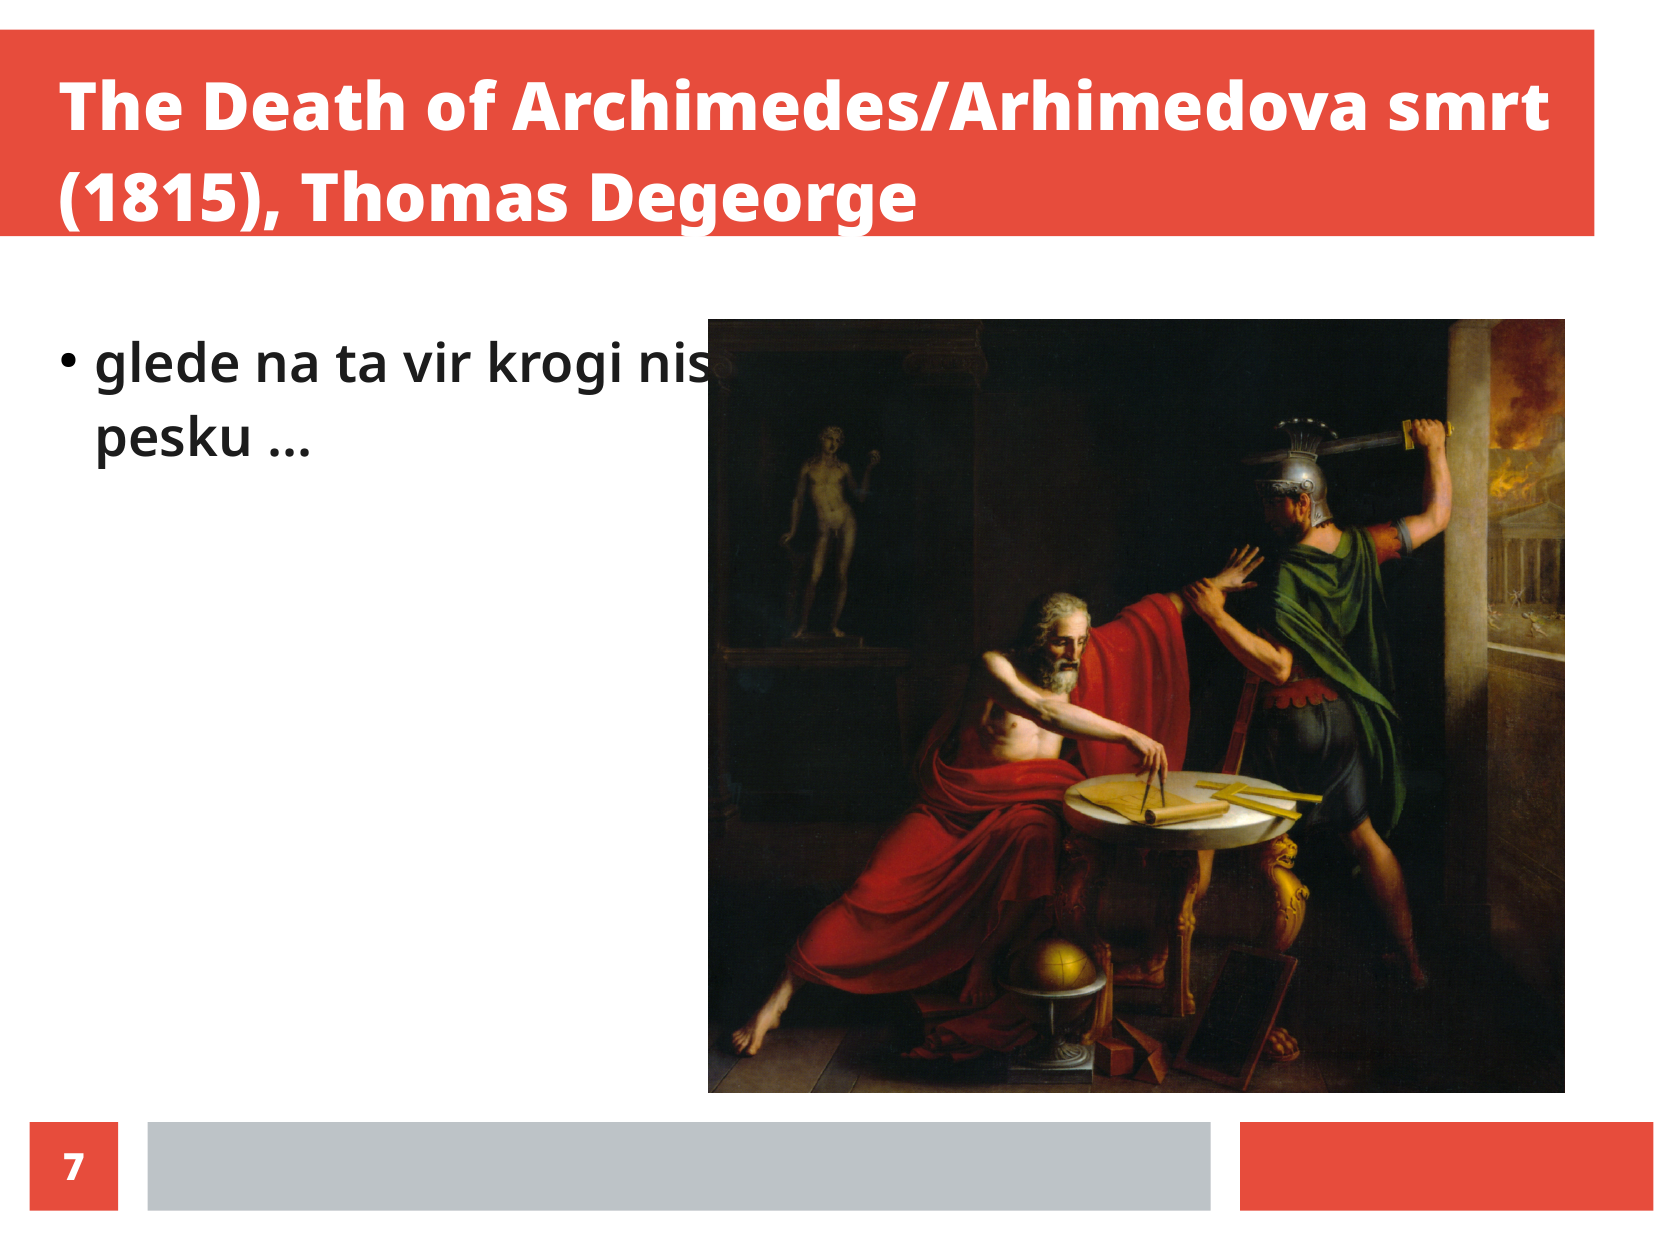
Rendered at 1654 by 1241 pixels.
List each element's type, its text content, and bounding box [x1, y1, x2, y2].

title The Death of Archimedes/Arhimedova smrt (1815), Thomas Degeorge [59, 59, 1595, 207]
picture [708, 319, 1565, 1093]
list glede na ta vir krogi niso v pesku ... [59, 324, 708, 1093]
